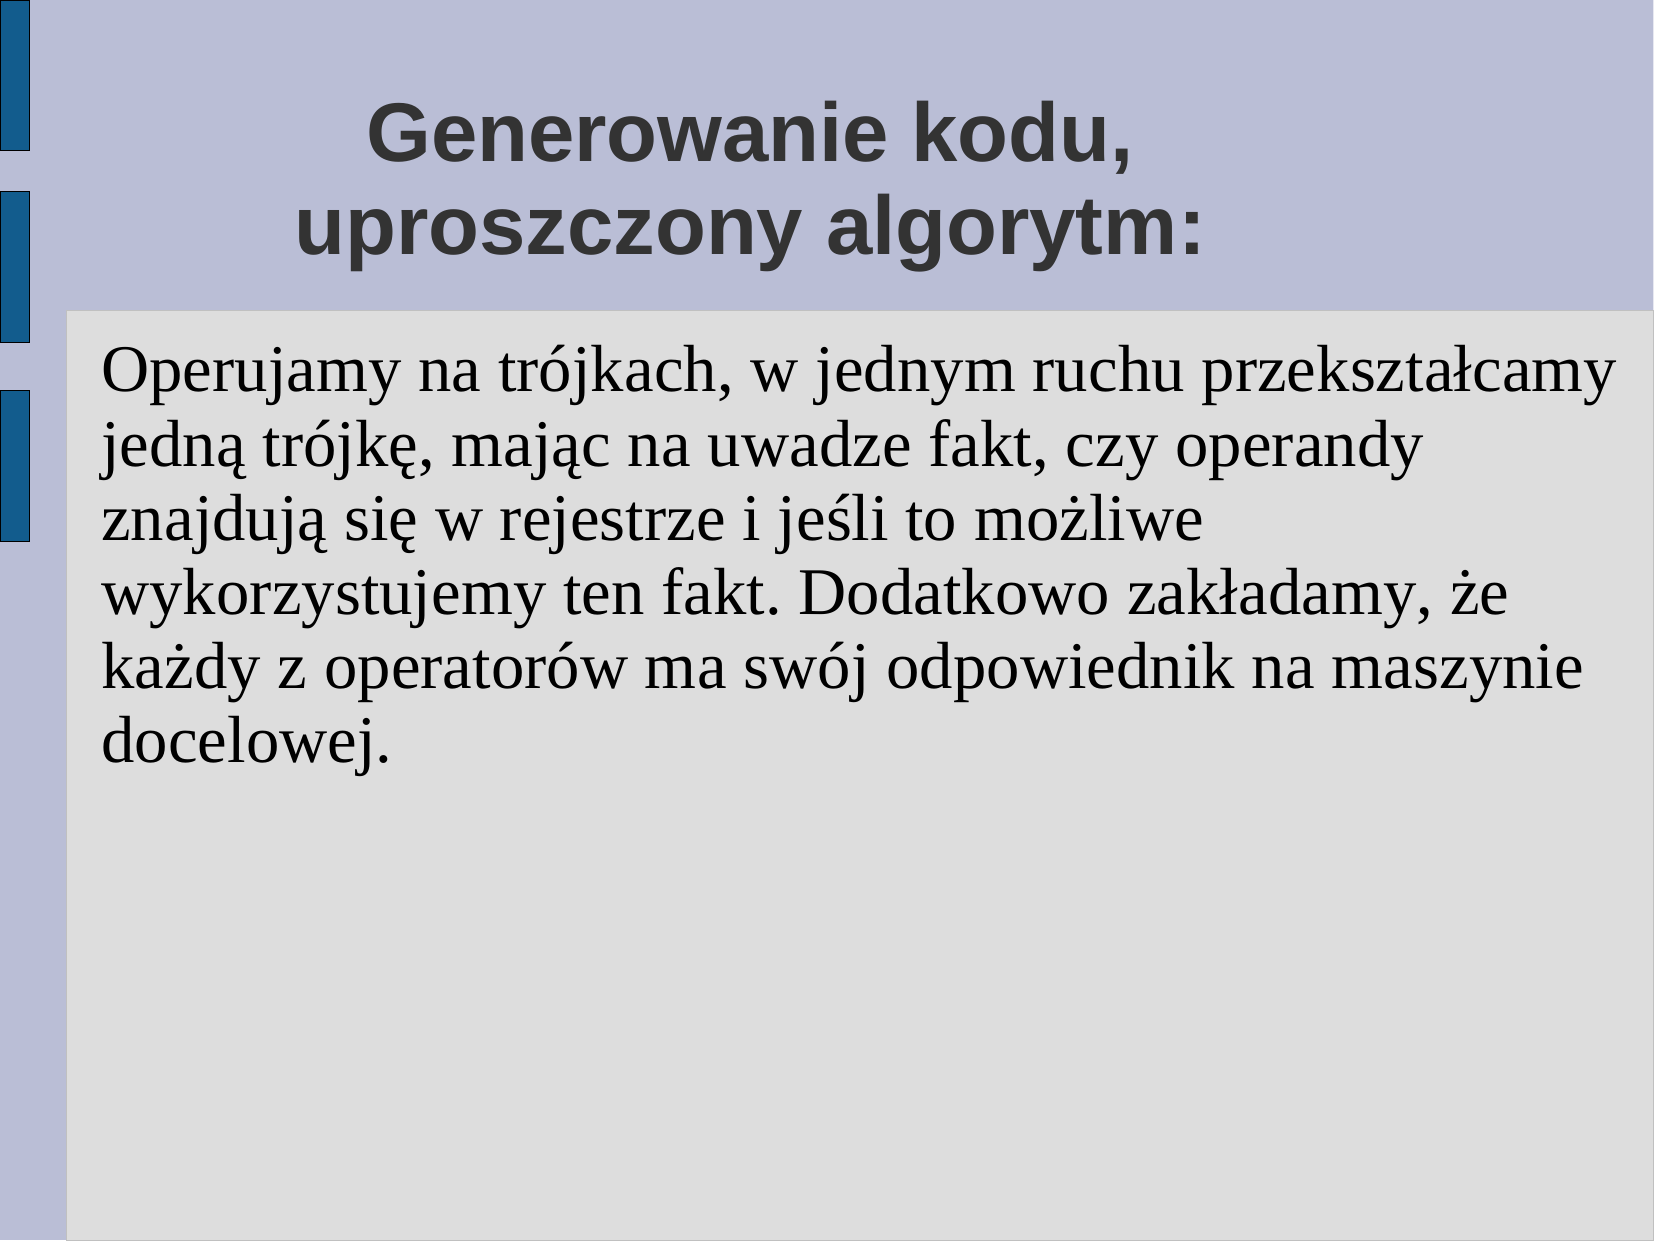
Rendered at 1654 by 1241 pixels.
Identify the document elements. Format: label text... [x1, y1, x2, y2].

text_box Operujamy na trójkach, w jednym ruchu przekształcamy jedną trójkę, mając na uwadze fakt, czy operandy znajdują się w rejestrze i jeśli to możliwe wykorzystujemy ten fakt. Dodatkowo zakładamy, że każdy z operatorów ma swój odpowiednik na maszynie docelowej. [101, 332, 1625, 953]
title Generowanie kodu, uproszczony algorytm: [112, 78, 1388, 280]
